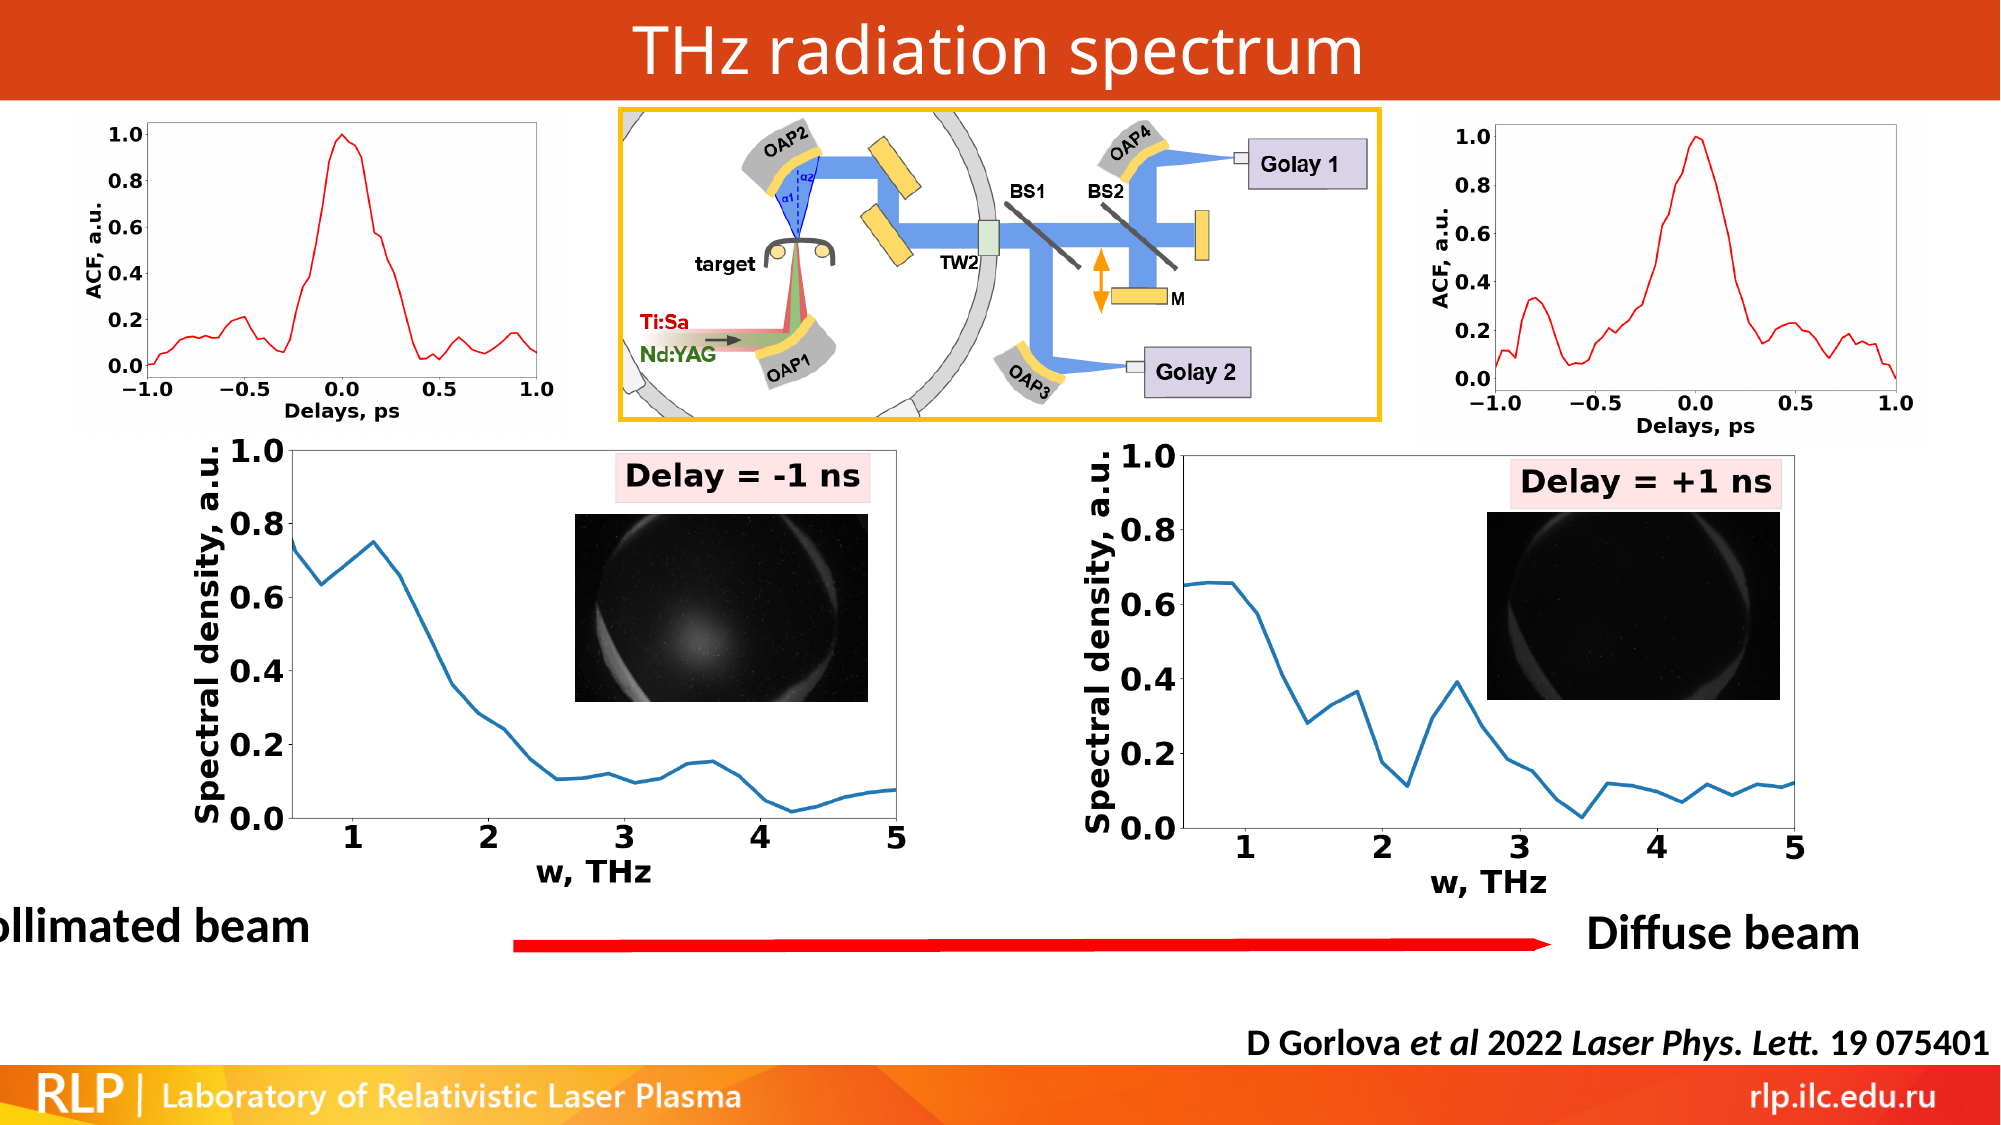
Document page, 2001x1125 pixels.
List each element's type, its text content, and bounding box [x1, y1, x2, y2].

text_box THz radiation spectrum [0, 0, 2000, 101]
text_box Collimated beam [0, 876, 481, 968]
picture [622, 111, 1378, 418]
picture [1049, 110, 1928, 935]
picture [72, 109, 942, 924]
picture [0, 1065, 2000, 1125]
text_box Diffuse beam [1571, 884, 2000, 976]
text_box D Gorlova et al 2022 Laser Phys. Lett. 19 075401 [1231, 1010, 2000, 1072]
